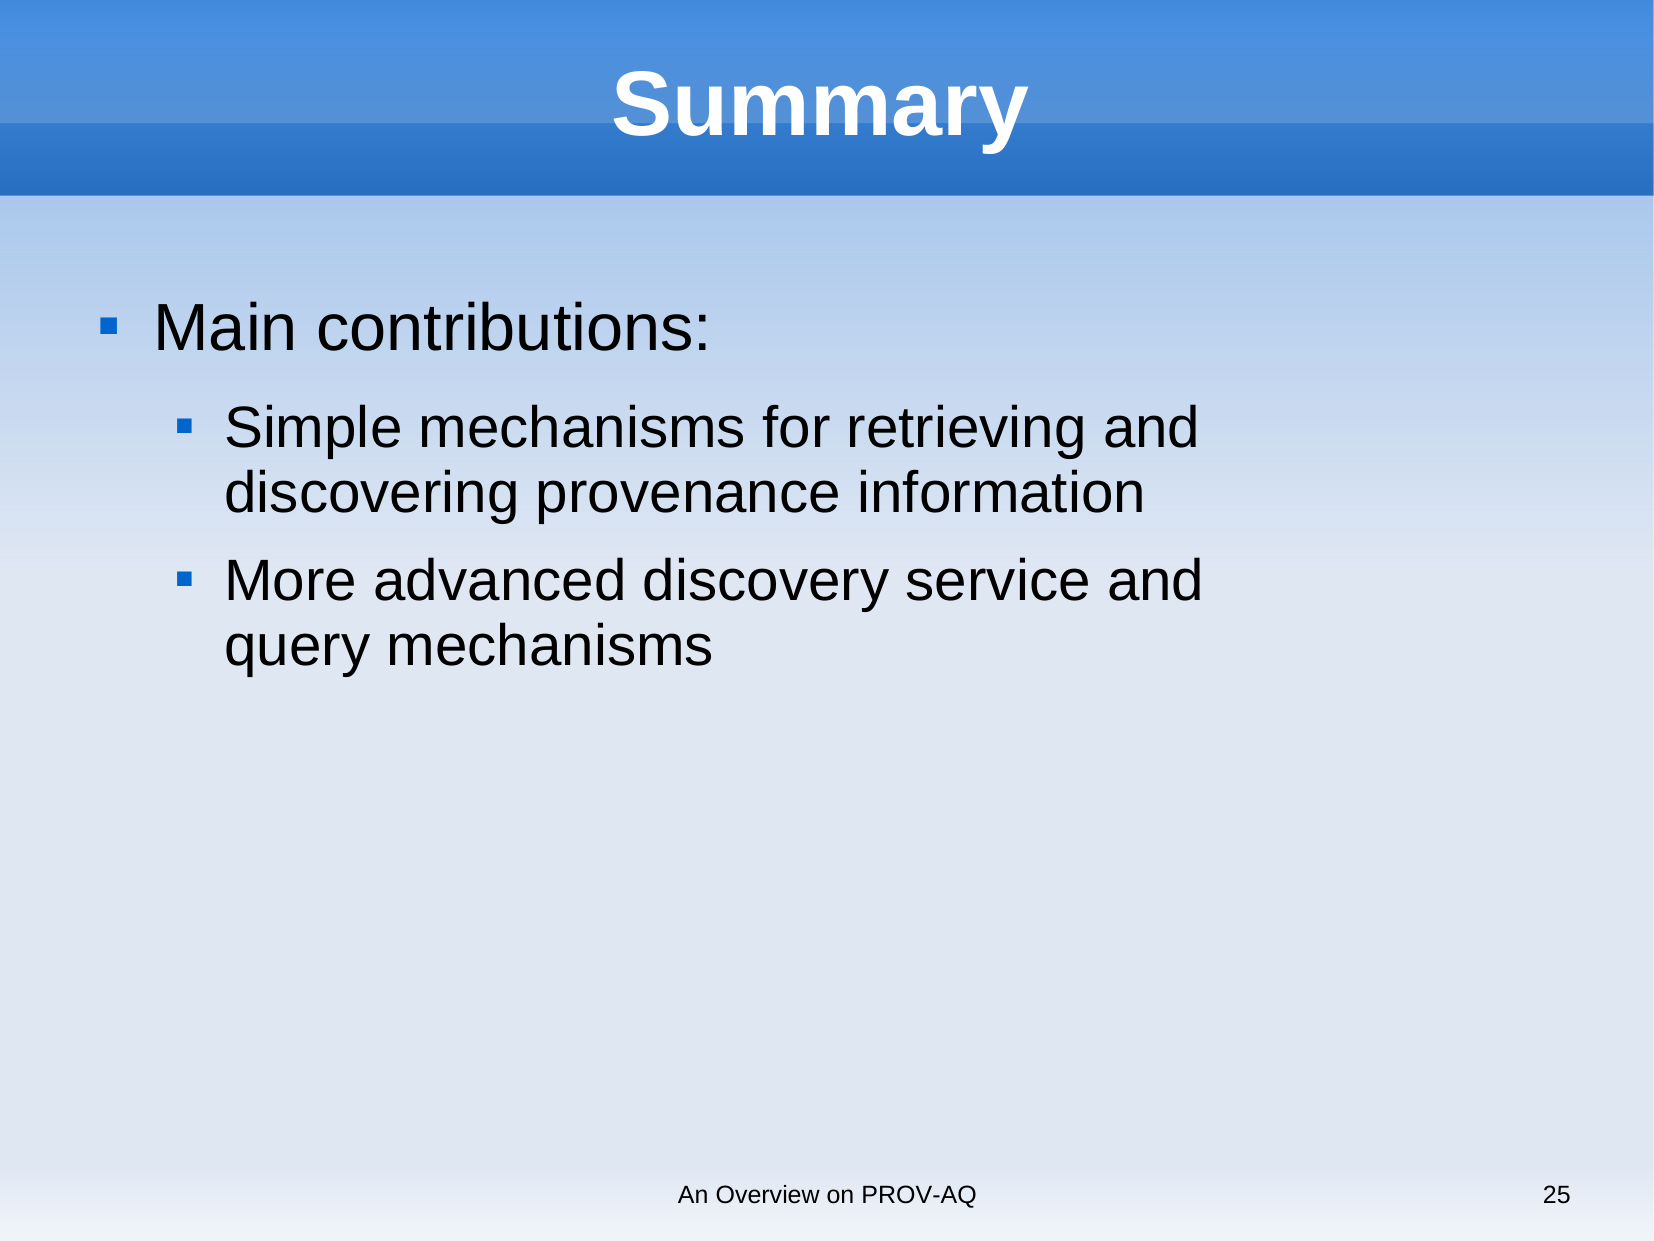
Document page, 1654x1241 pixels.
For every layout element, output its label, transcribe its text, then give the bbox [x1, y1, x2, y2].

picture [0, 0, 1654, 1241]
list Main contributions: Simple mechanisms for retrieving and discovering provenance information More advanced discovery service and query mechanisms [82, 290, 1571, 1109]
title Summary [76, 0, 1565, 208]
